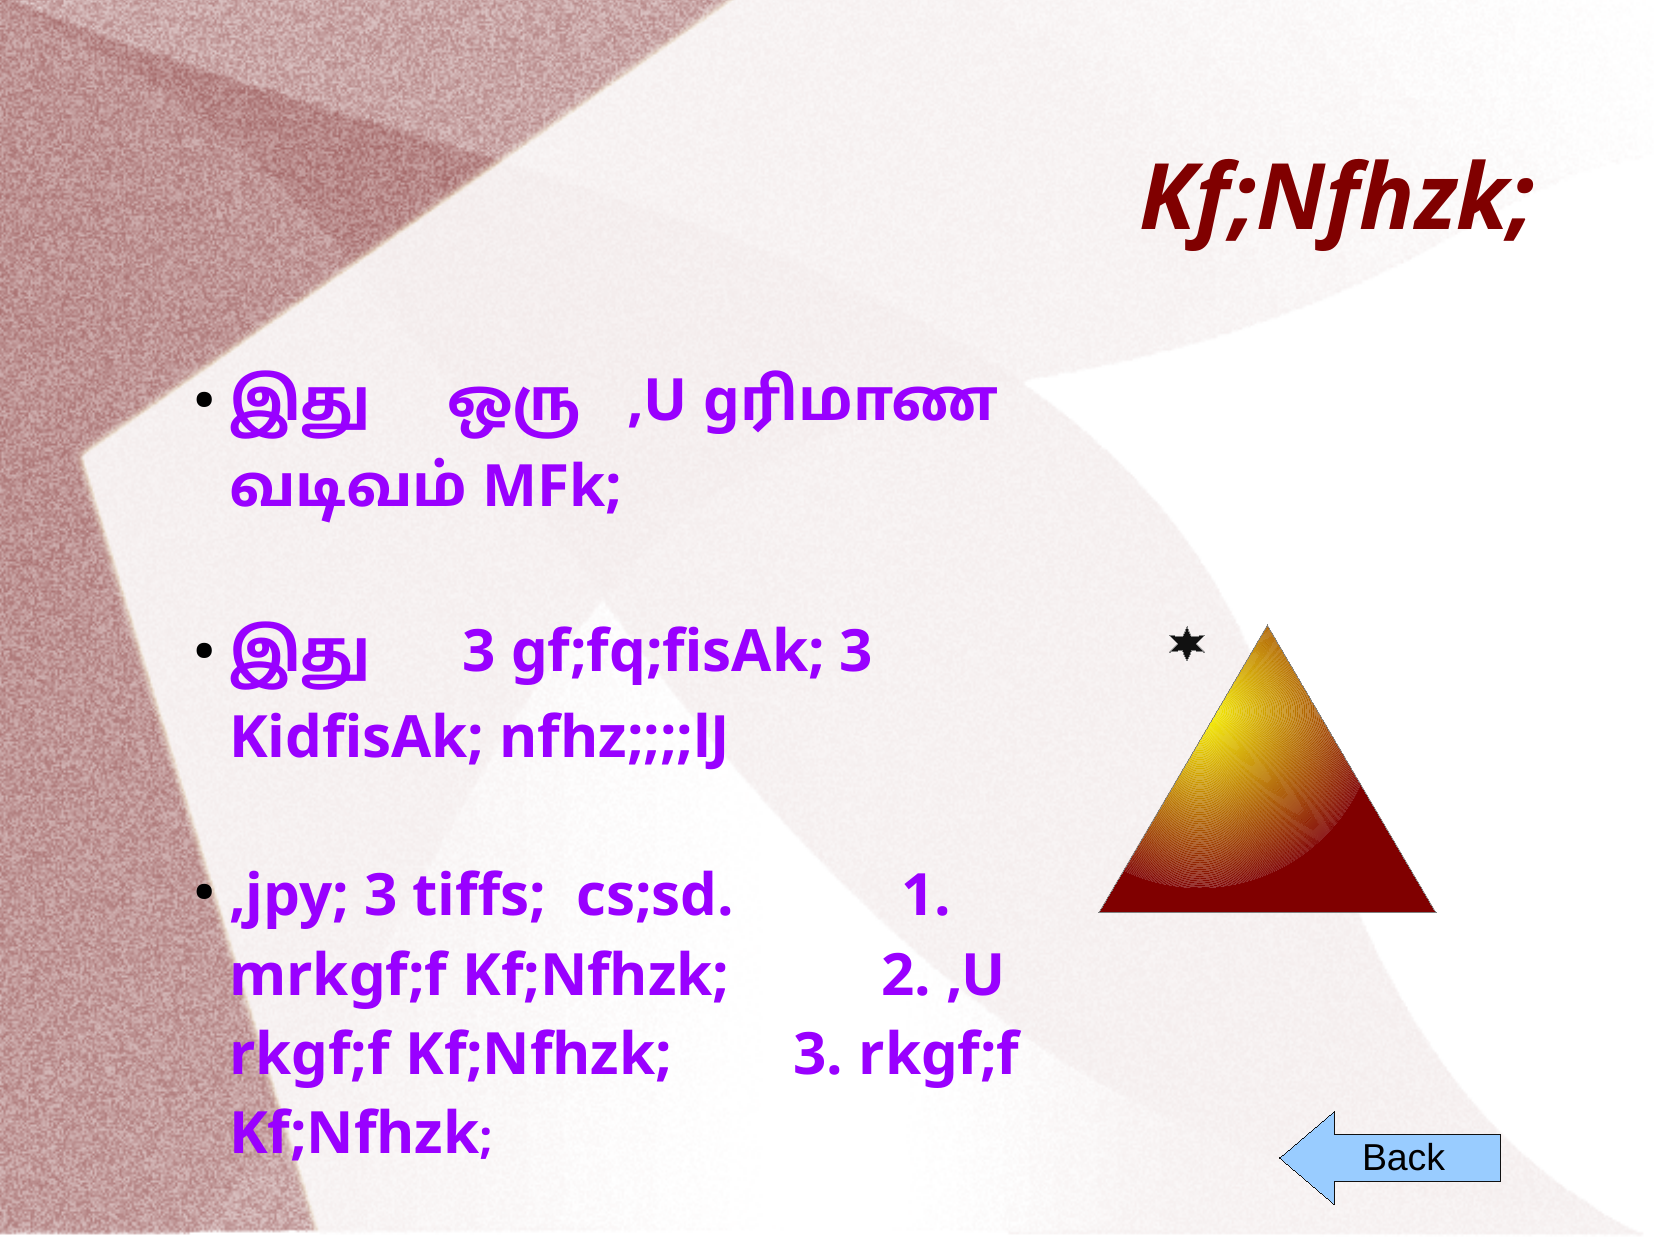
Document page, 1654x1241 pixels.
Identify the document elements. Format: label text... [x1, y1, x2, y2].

text_box [1098, 624, 1437, 913]
text_box [345, 448, 603, 516]
text_box Back [1279, 1111, 1501, 1205]
text_box இது ஒரு ,U gரிமாண வடிவம் MFk; இது 3 gf;fq;fisAk; 3 KidfisAk; nfhz;;;;lJ ,jpy; 3 tiffs; cs;sd. 1. mrkgf;f Kf;Nfhzk; 2. ,U rkgf;f Kf;Nfhzk; 3. rkgf;f Kf;Nfhzk; [178, 350, 1147, 1202]
picture [0, 0, 1654, 1241]
title Kf;Nfhzk; [82, 90, 1536, 298]
text_box [1169, 626, 1205, 661]
